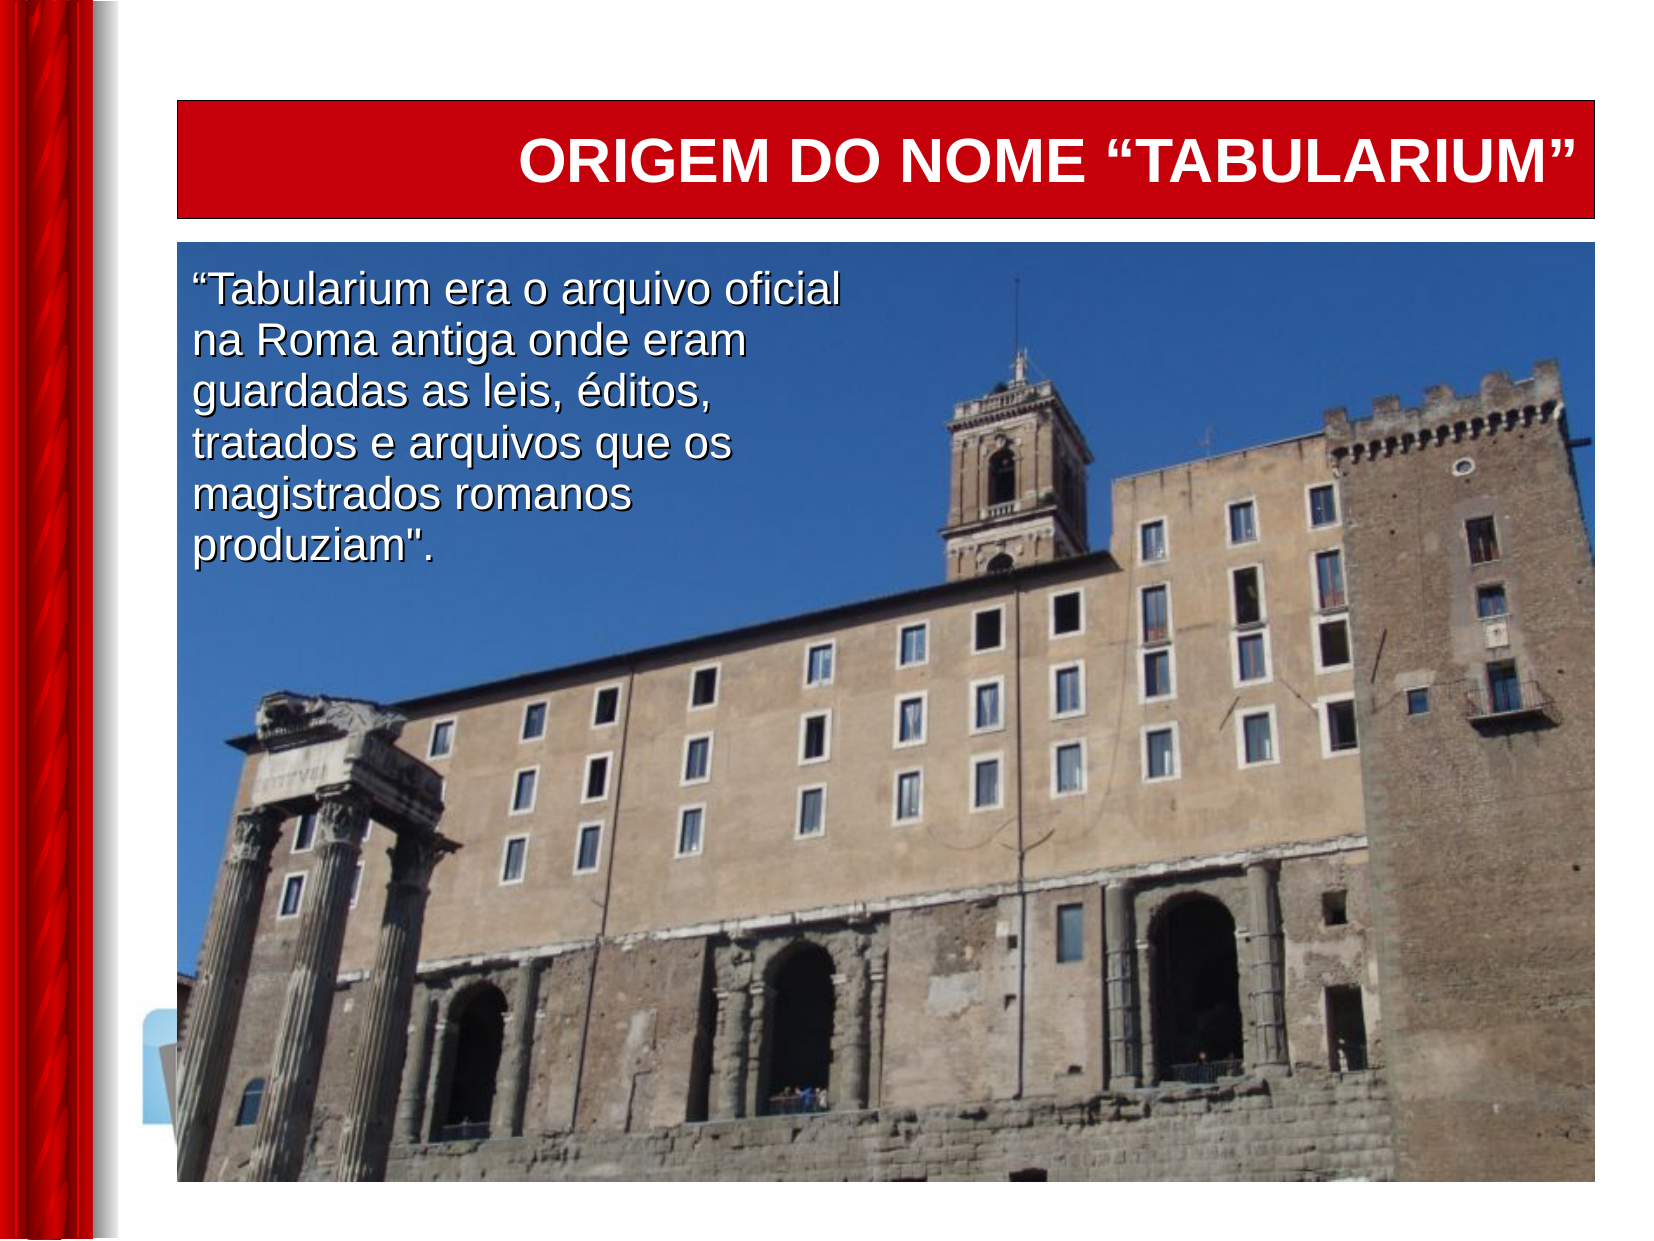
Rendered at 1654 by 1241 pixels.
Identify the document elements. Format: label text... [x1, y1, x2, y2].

picture [177, 242, 1595, 1182]
text_box “Tabularium era o arquivo oficial na Roma antiga onde eram guardadas as leis, éditos, tratados e arquivos que os magistrados romanos produziam". [177, 255, 886, 577]
text_box ORIGEM DO NOME “TABULARIUM” [206, 118, 1595, 205]
